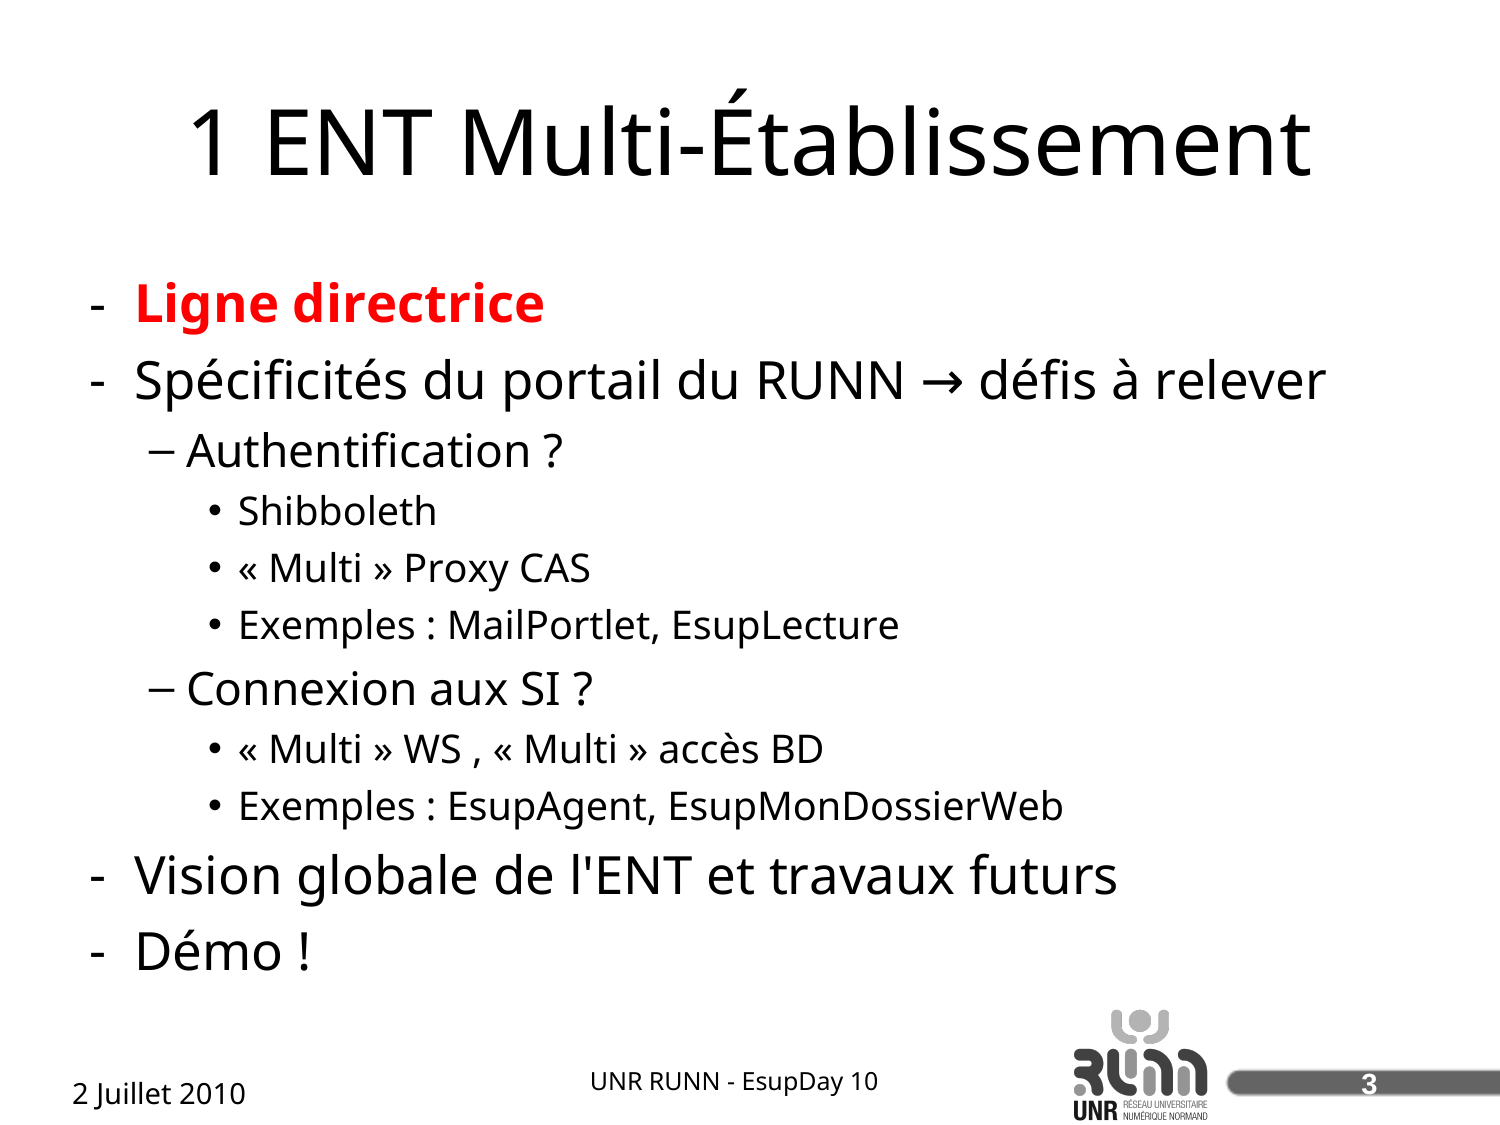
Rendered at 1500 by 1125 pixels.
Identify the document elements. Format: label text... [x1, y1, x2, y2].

title 1 ENT Multi-Établissement [75, 13, 1426, 262]
picture [1220, 1065, 1500, 1103]
list Ligne directrice Spécificités du portail du RUNN → défis à relever Authentification ? Shibboleth « Multi » Proxy CAS Exemples : MailPortlet, EsupLecture Connexion aux SI ? « Multi » WS , « Multi » accès BD Exemples : EsupAgent, EsupMonDossierWeb Vision globale de l'ENT et travaux futurs Démo ! [75, 262, 1426, 1006]
picture [1068, 1006, 1213, 1125]
